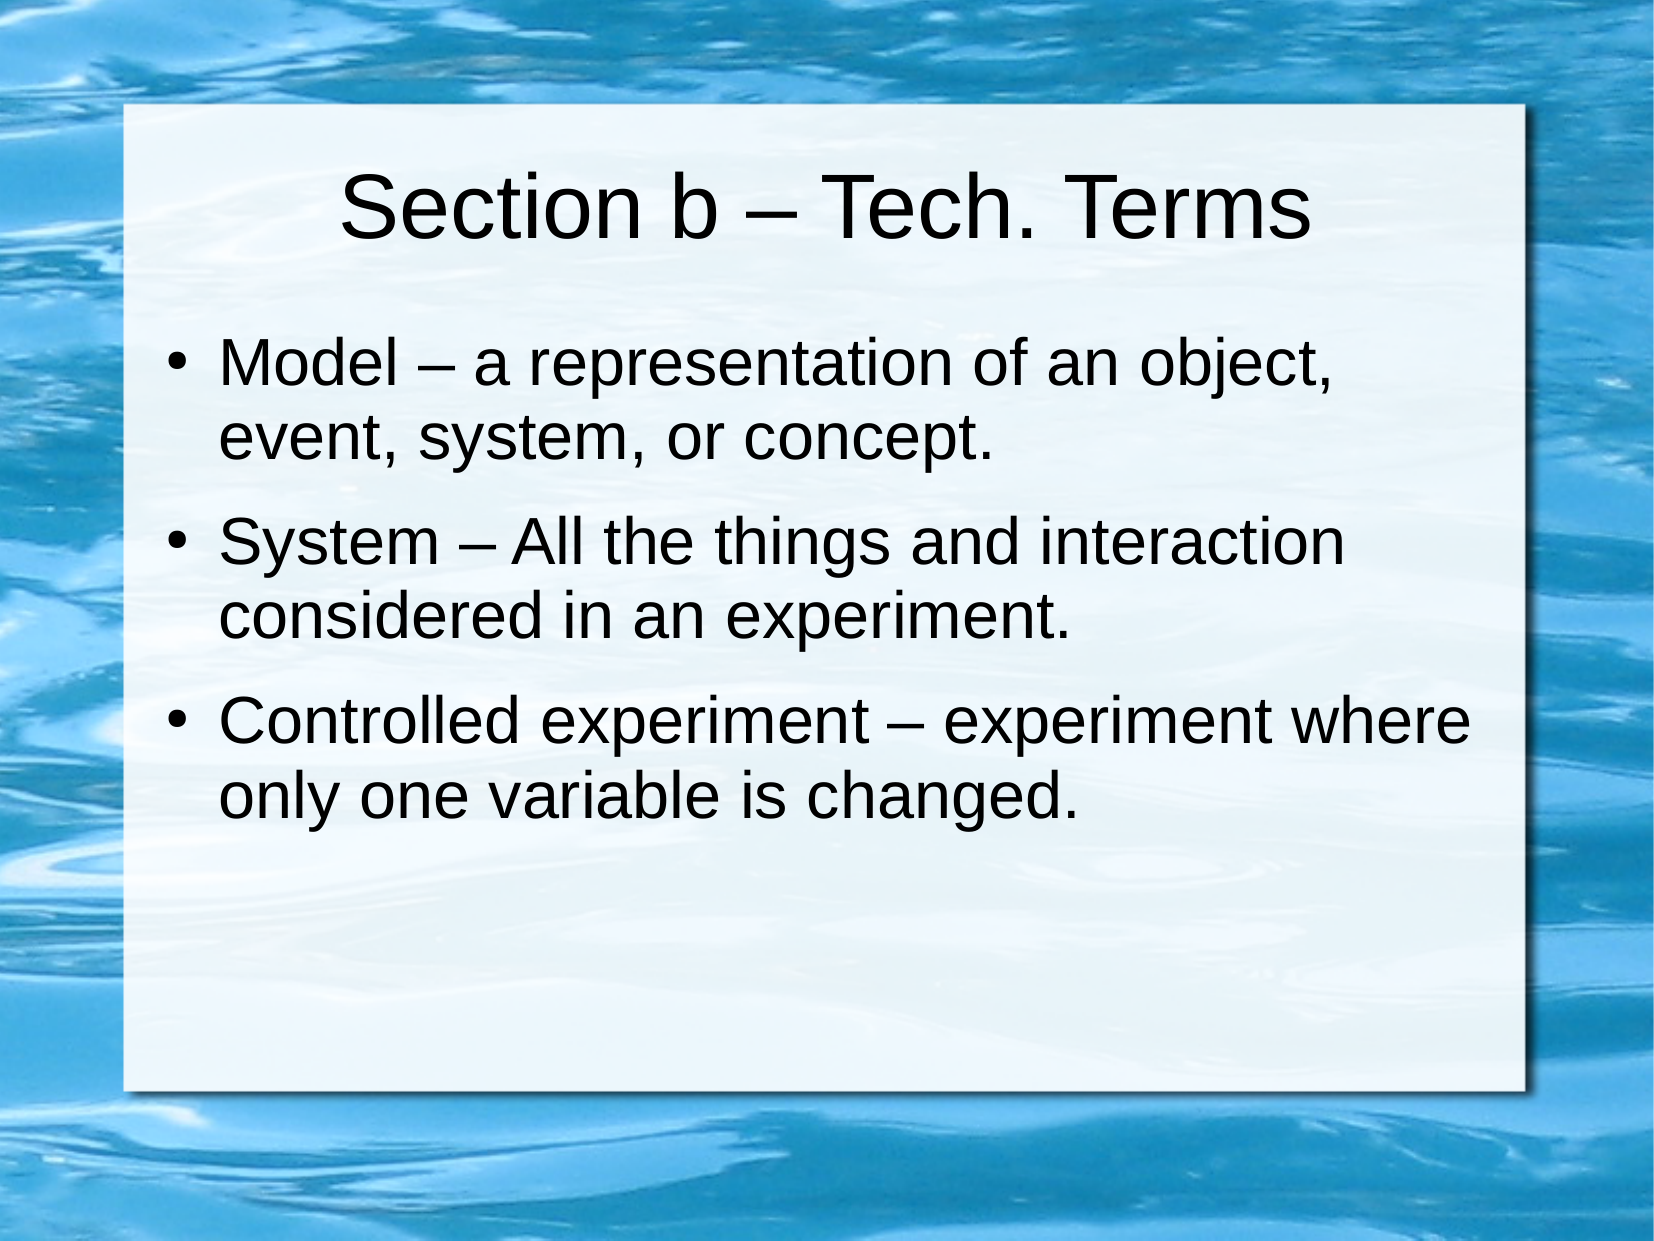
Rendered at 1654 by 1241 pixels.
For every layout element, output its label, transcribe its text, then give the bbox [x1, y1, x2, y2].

picture [0, 0, 1654, 1241]
list Model – a representation of an object, event, system, or concept. System – All the things and interaction considered in an experiment. Controlled experiment – experiment where only one variable is changed. [147, 324, 1506, 1129]
title Section b – Tech. Terms [147, 125, 1506, 288]
